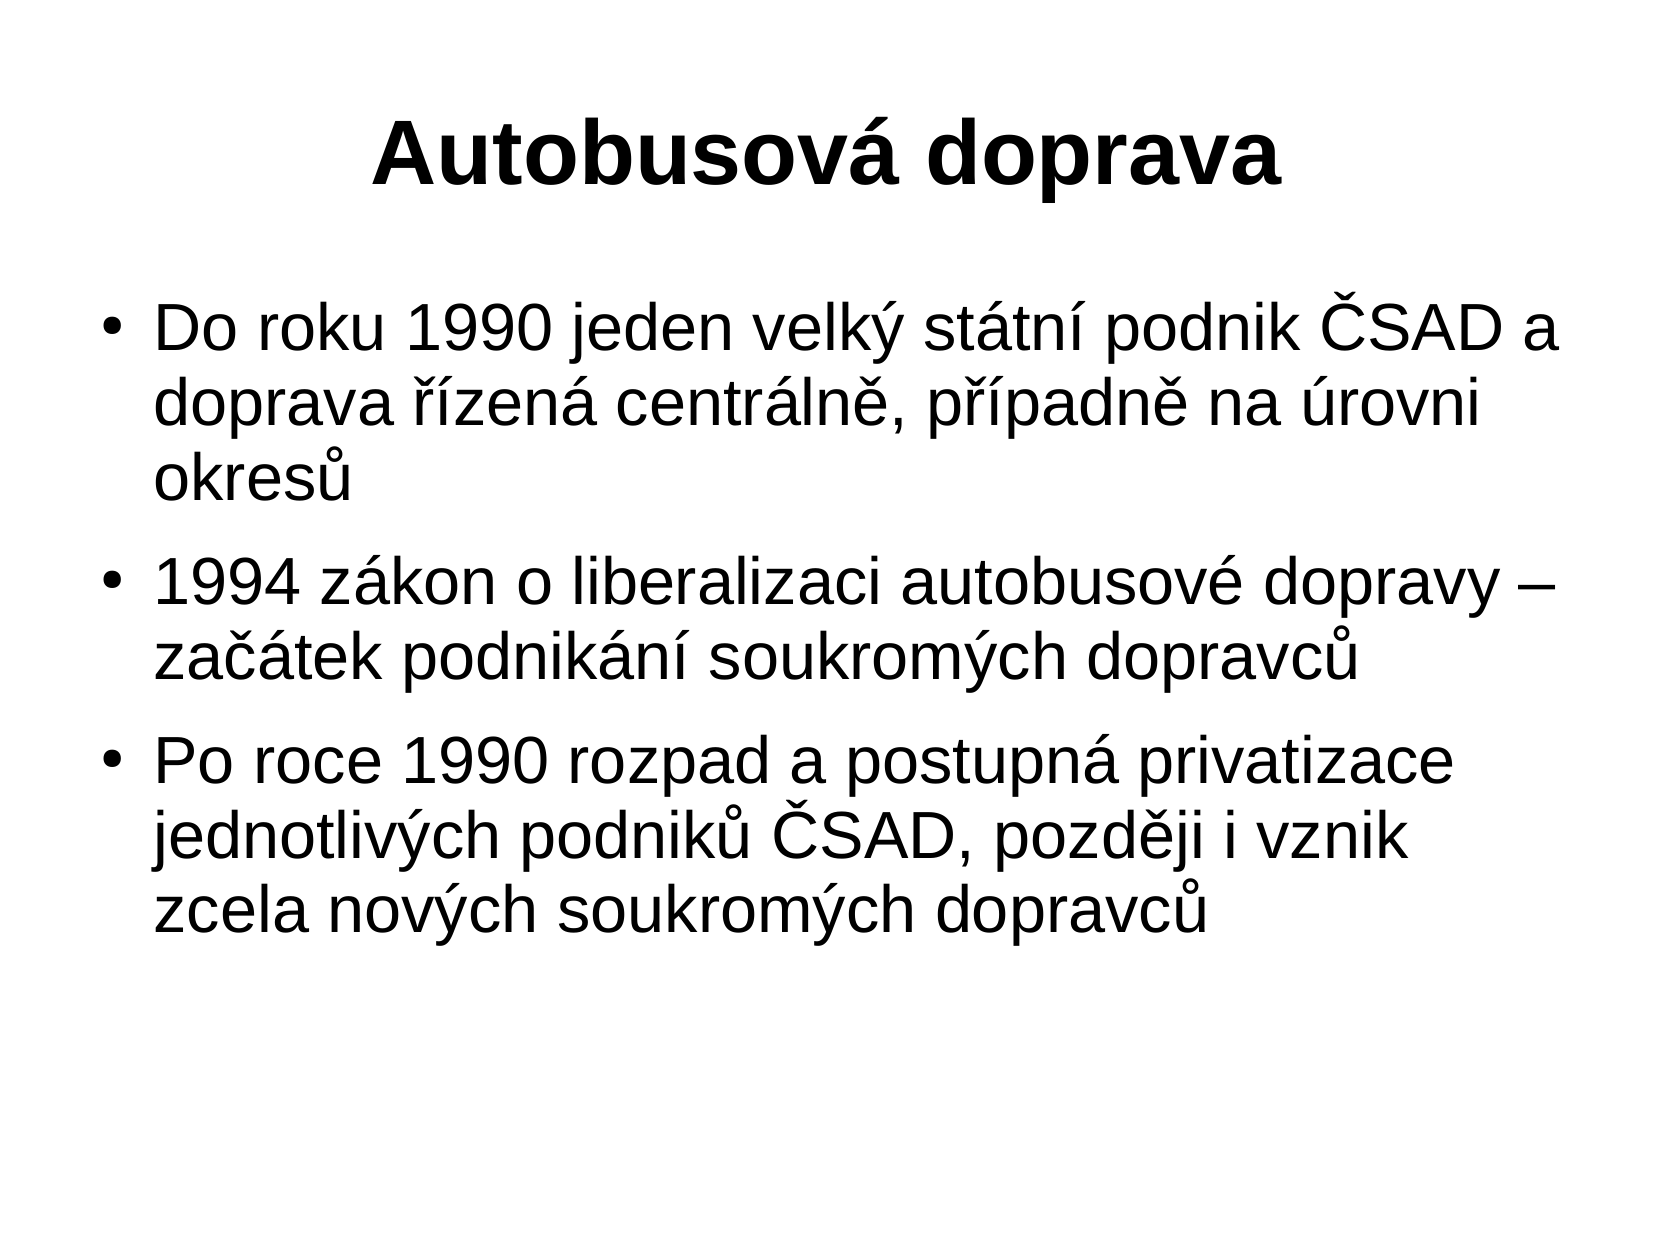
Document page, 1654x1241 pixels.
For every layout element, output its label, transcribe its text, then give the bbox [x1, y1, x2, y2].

list Do roku 1990 jeden velký státní podnik ČSAD a doprava řízená centrálně, případně na úrovni okresů 1994 zákon o liberalizaci autobusové dopravy – začátek podnikání soukromých dopravců Po roce 1990 rozpad a postupná privatizace jednotlivých podniků ČSAD, později i vznik zcela nových soukromých dopravců [82, 290, 1571, 1109]
title Autobusová doprava [82, 49, 1571, 257]
